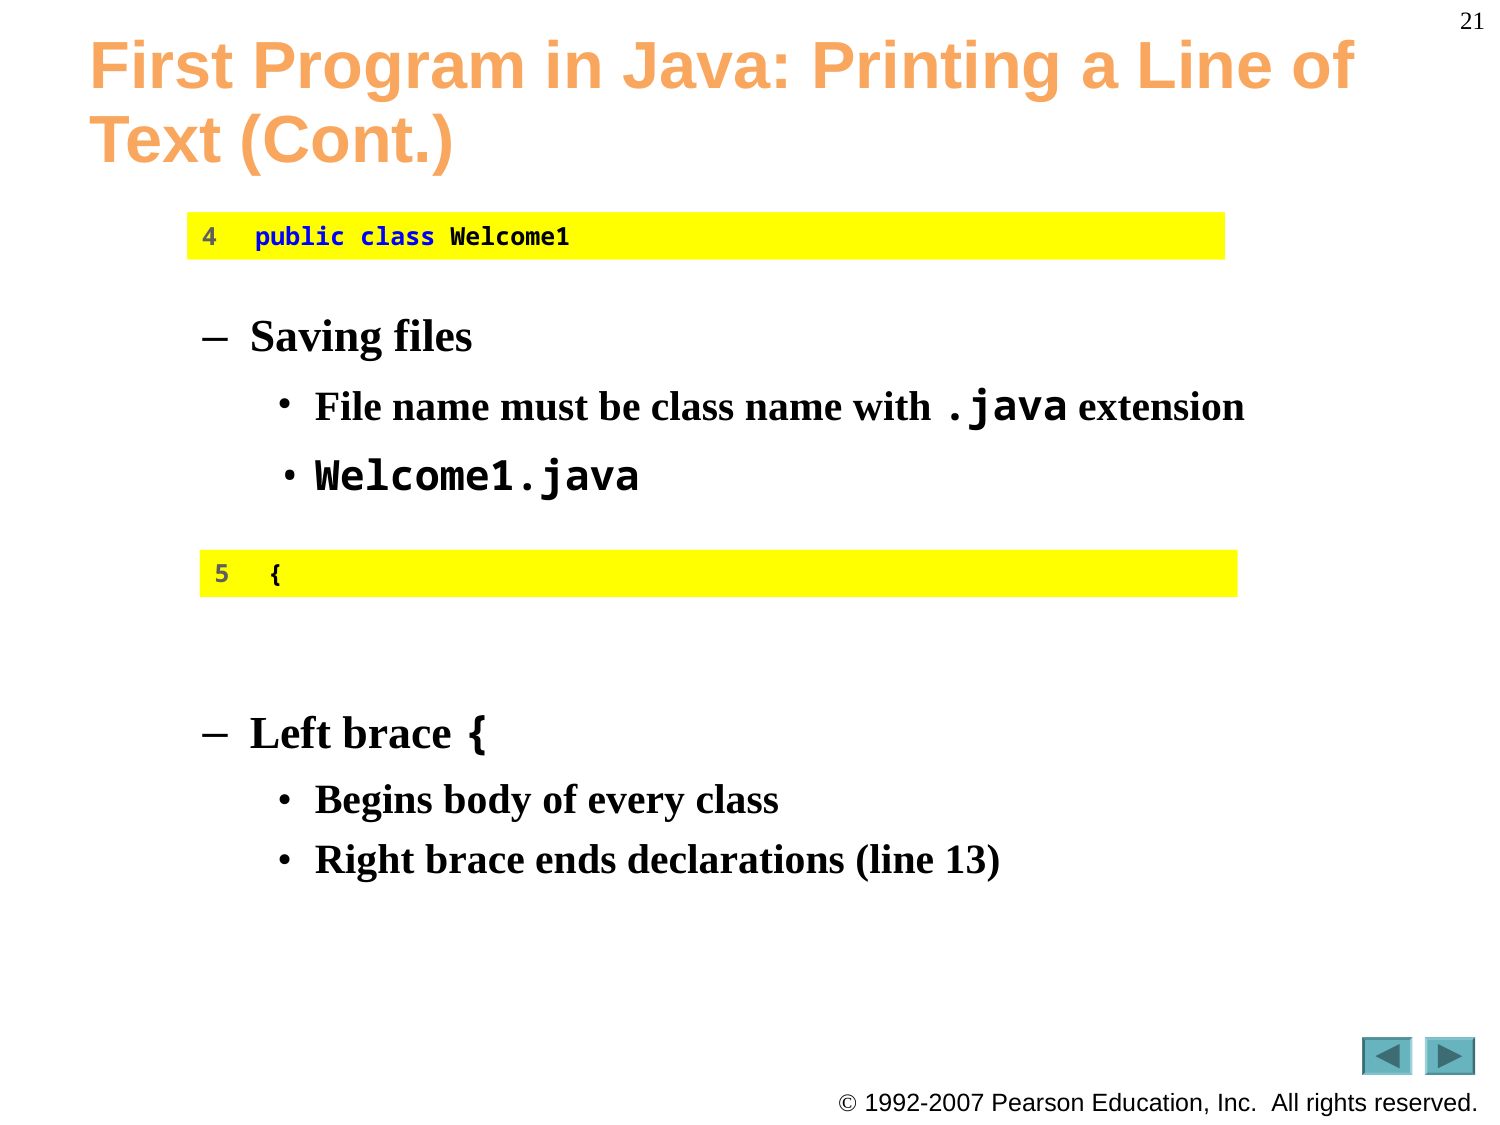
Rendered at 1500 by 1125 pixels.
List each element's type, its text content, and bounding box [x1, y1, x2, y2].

title First Program in Java: Printing a Line of Text (Cont.) [75, 12, 1426, 201]
text_box 5 { [199, 549, 1238, 597]
text_box 4 public class Welcome1 [187, 212, 1225, 260]
list Saving files File name must be class name with .java extension Welcome1.java Left brace { Begins body of every class Right brace ends declarations (line 13) [112, 220, 1425, 963]
